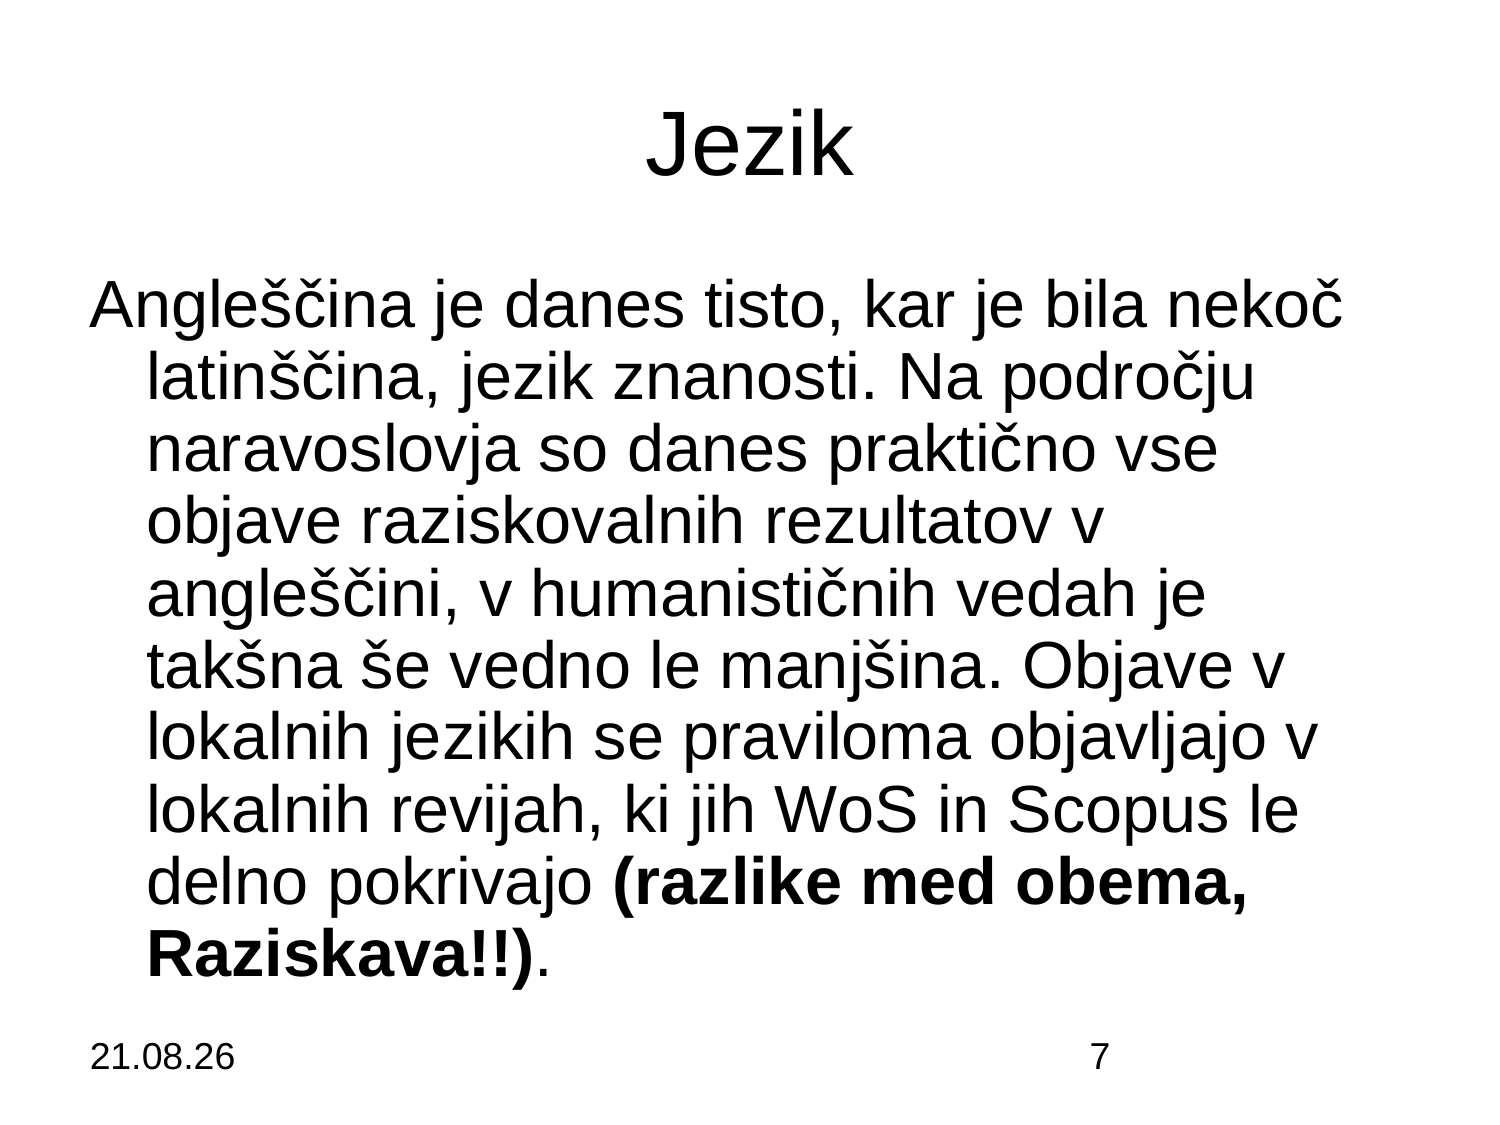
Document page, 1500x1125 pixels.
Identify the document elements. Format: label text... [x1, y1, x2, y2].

list Angleščina je danes tisto, kar je bila nekoč latinščina, jezik znanosti. Na področju naravoslovja so danes praktično vse objave raziskovalnih rezultatov v angleščini, v humanističnih vedah je takšna še vedno le manjšina. Objave v lokalnih jezikih se praviloma objavljajo v lokalnih revijah, ki jih WoS in Scopus le delno pokrivajo (razlike med obema, Raziskava!!). [75, 262, 1426, 1006]
title Jezik [75, 45, 1426, 233]
